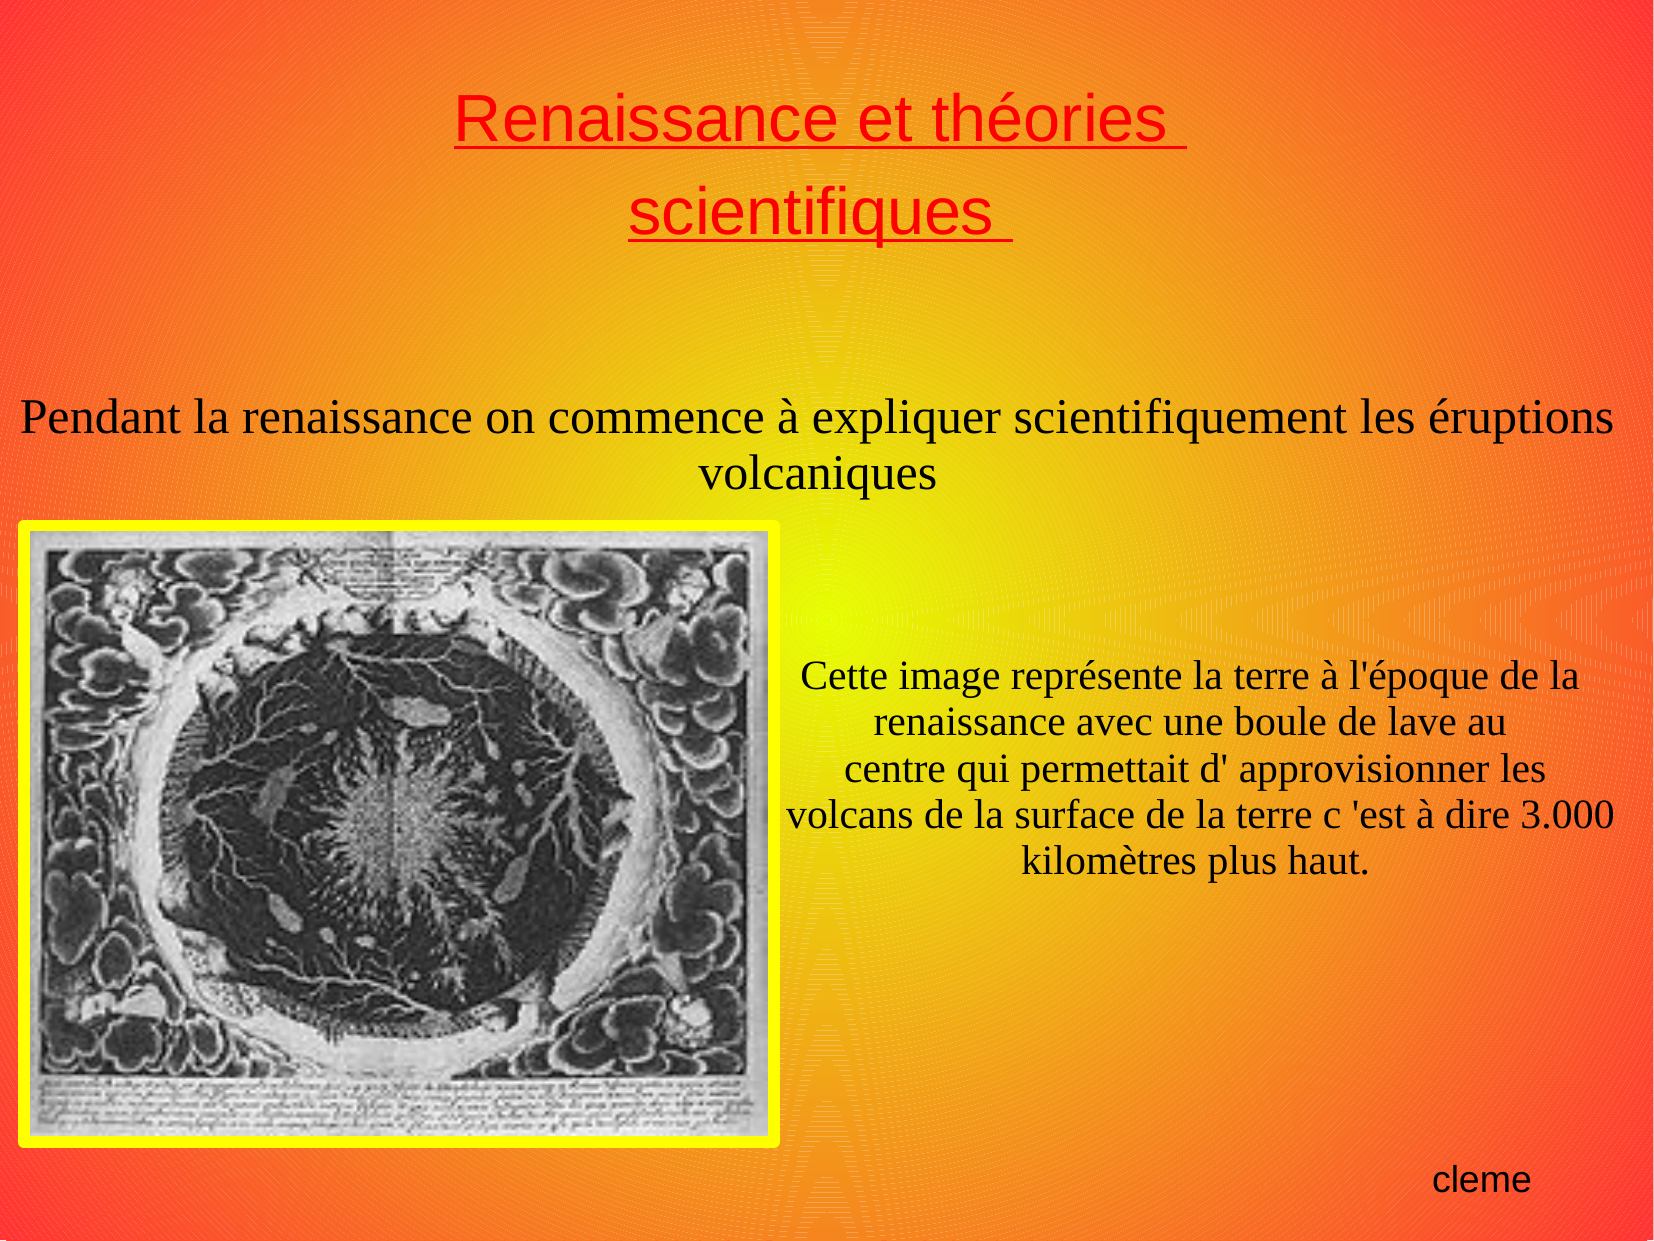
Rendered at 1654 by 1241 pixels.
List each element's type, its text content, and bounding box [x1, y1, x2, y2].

text_box cleme [1417, 1151, 1625, 1209]
text_box Cette image représente la terre à l'époque de la renaissance avec une boule de lave au centre qui permettait d' approvisionner les volcans de la surface de la terre c 'est à dire 3.000 kilomètres plus haut. [738, 644, 1654, 924]
picture [29, 531, 768, 1137]
text_box Pendant la renaissance on commence à expliquer scientifiquement les éruptions volcaniques [0, 389, 1636, 502]
text_box Renaissance et théories scientifiques [413, 81, 1228, 266]
